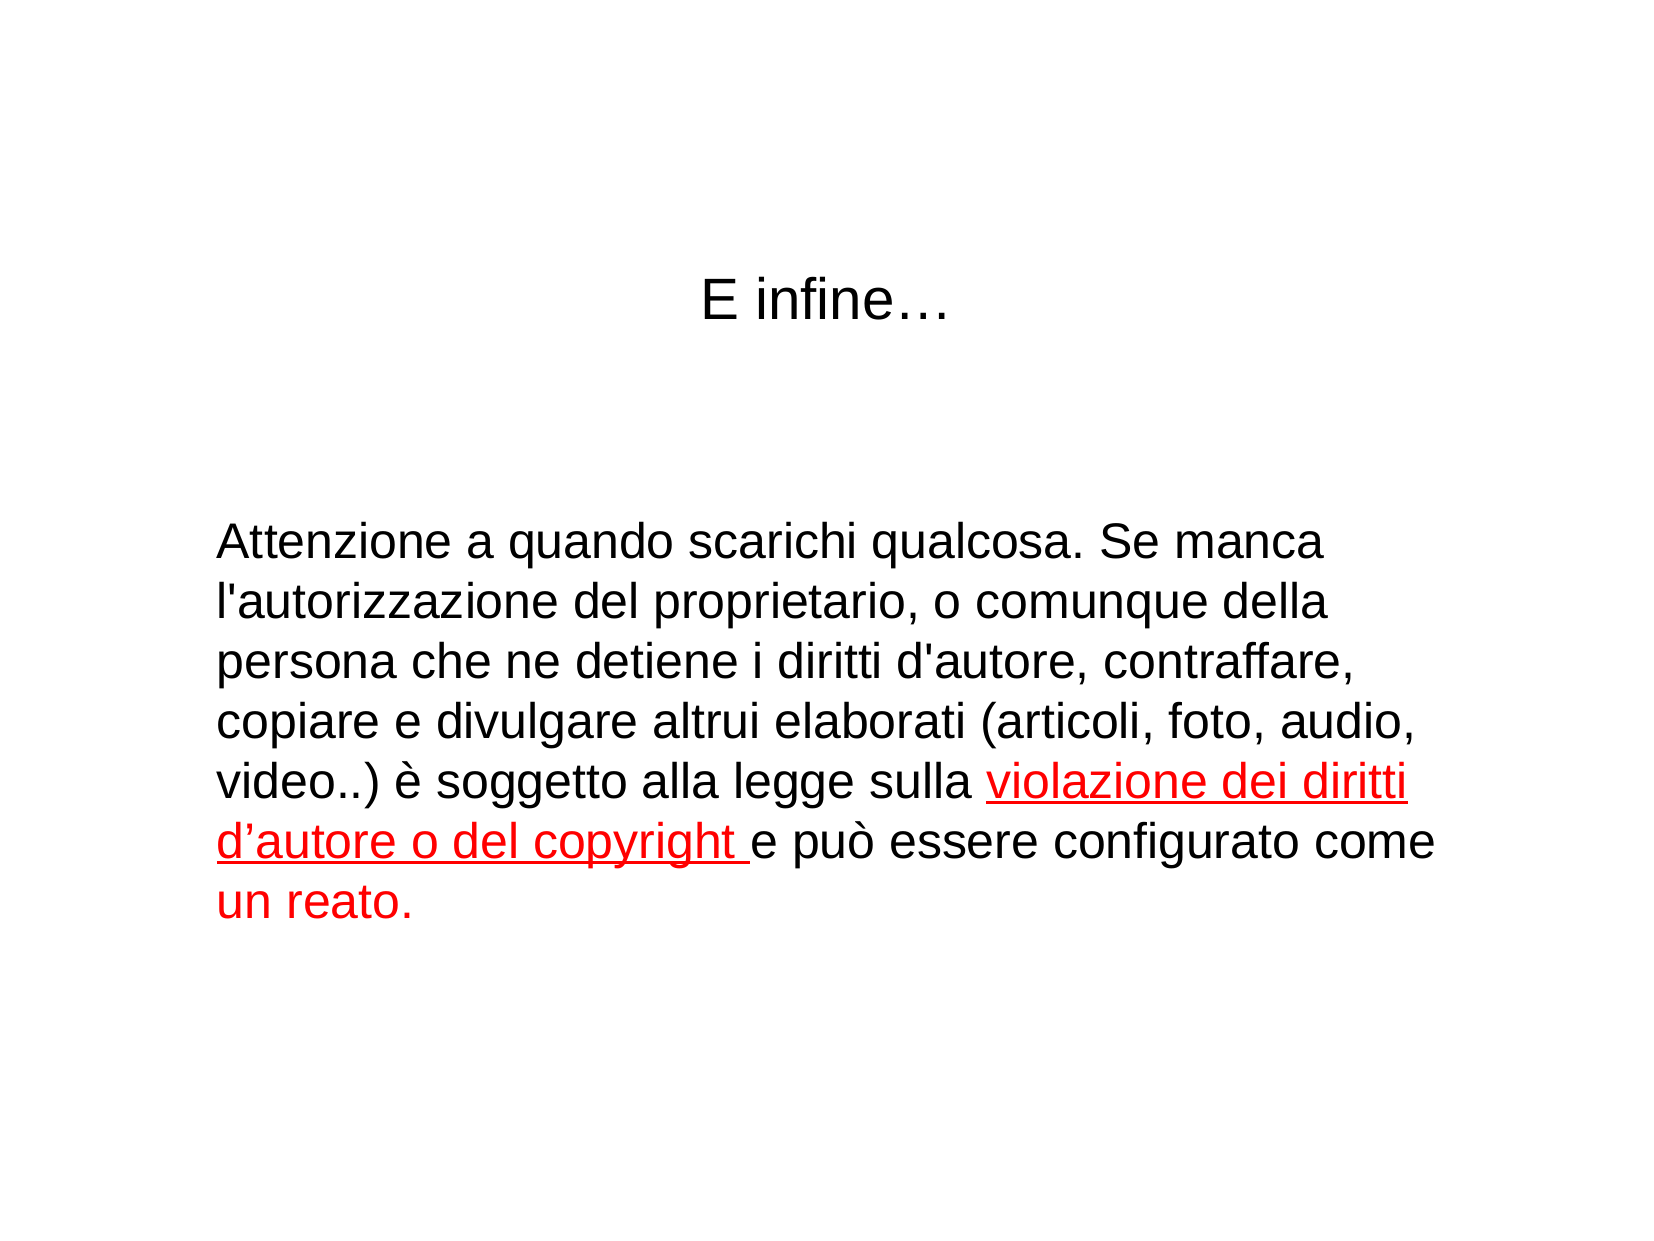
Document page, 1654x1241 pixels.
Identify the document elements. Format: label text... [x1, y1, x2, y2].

title E infine… [206, 202, 1447, 332]
subtitle Attenzione a quando scarichi qualcosa. Se manca l'autorizzazione del proprietario, o comunque della persona che ne detiene i diritti d'autore, contraffare, copiare e divulgare altrui elaborati (articoli, foto, audio, video..) è soggetto alla legge sulla violazione dei diritti d’autore o del copyright e può essere configurato come un reato. [206, 508, 1447, 951]
